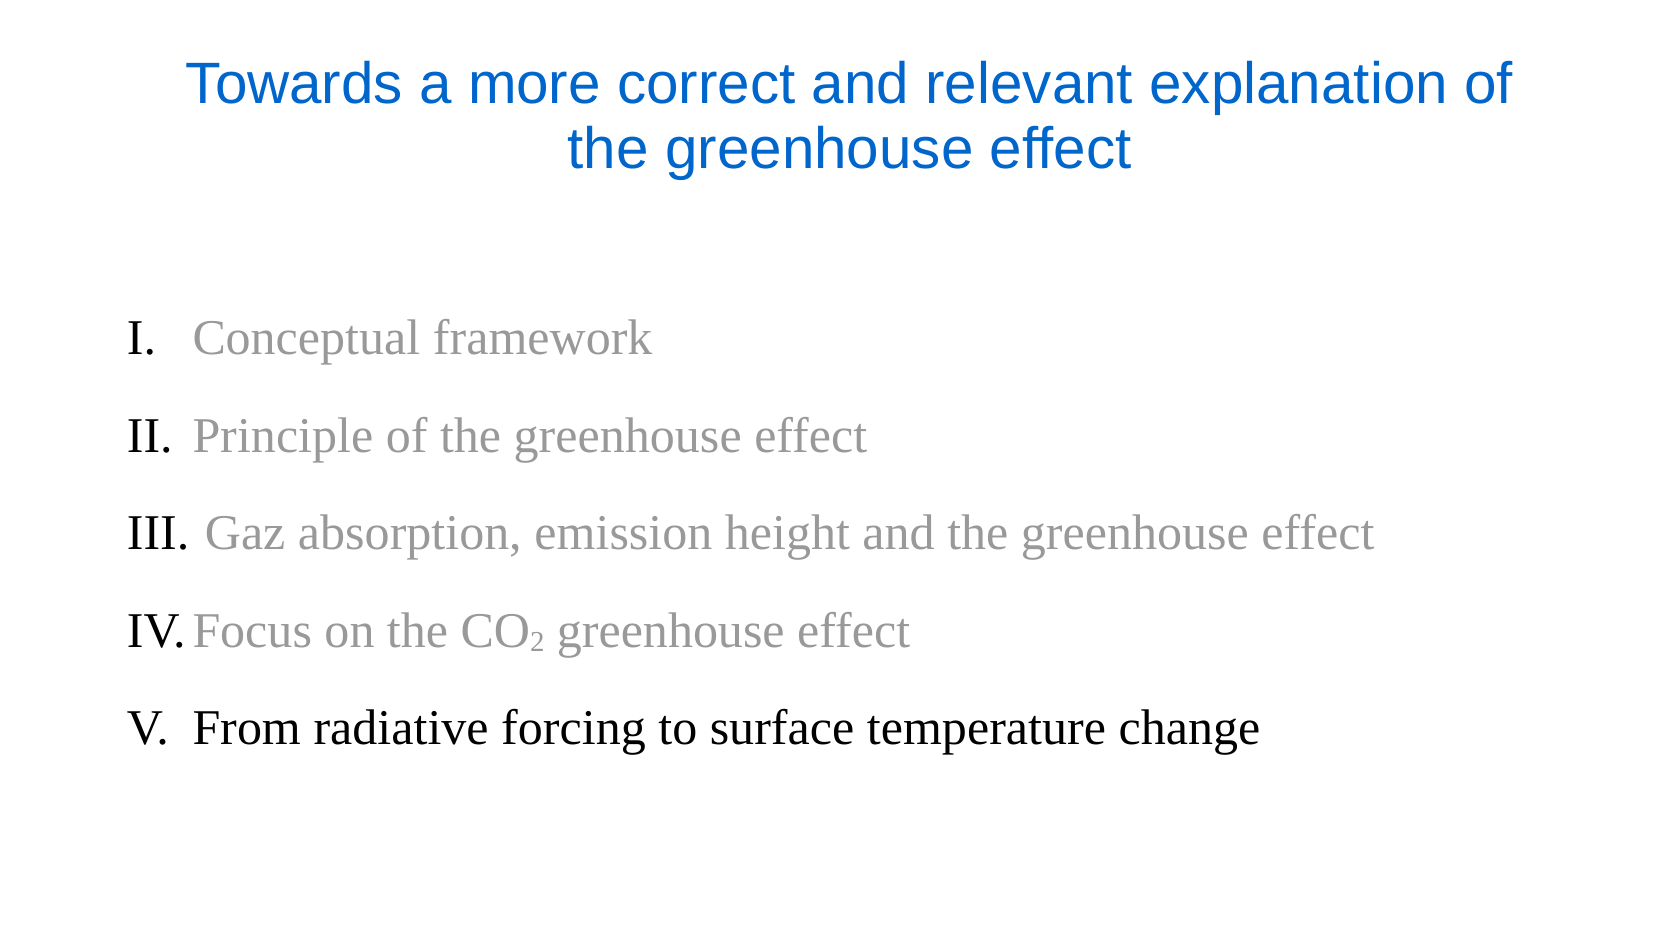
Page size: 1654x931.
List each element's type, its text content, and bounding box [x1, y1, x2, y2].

title Towards a more correct and relevant explanation of the greenhouse effect [153, 18, 1547, 213]
text_box Conceptual framework Principle of the greenhouse effect Gaz absorption, emission height and the greenhouse effect Focus on the CO2 greenhouse effect From radiative forcing to surface temperature change [111, 297, 1563, 860]
